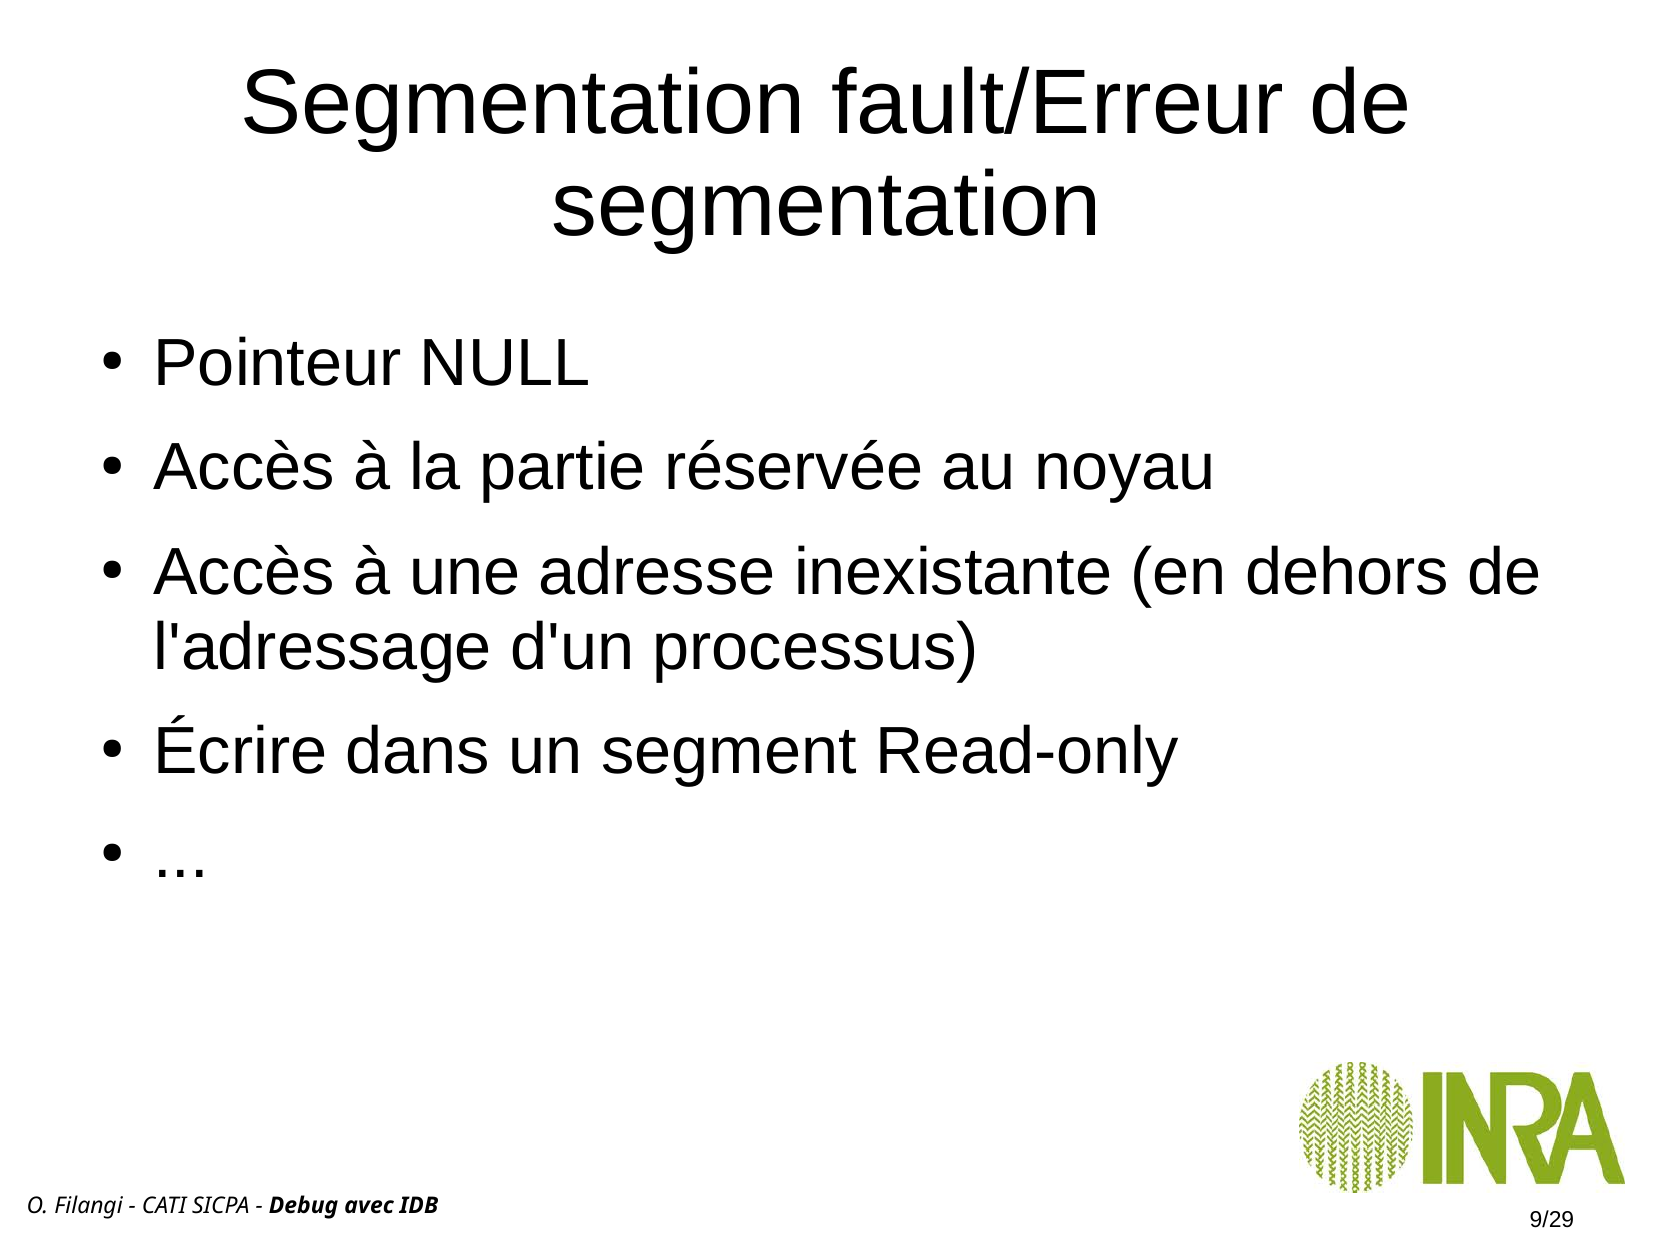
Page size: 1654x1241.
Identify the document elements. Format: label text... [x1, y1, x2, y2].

text_box O. Filangi - CATI SICPA - Debug avec IDB [5, 1181, 476, 1227]
text_box [209, 697, 239, 768]
list Pointeur NULL Accès à la partie réservée au noyau Accès à une adresse inexistante (en dehors de l'adressage d'un processus) Écrire dans un segment Read-only ... [82, 325, 1571, 1020]
title Segmentation fault/Erreur de segmentation [82, 49, 1571, 257]
picture [1299, 1062, 1625, 1193]
text_box <numéro>/29 [1514, 1199, 1654, 1241]
